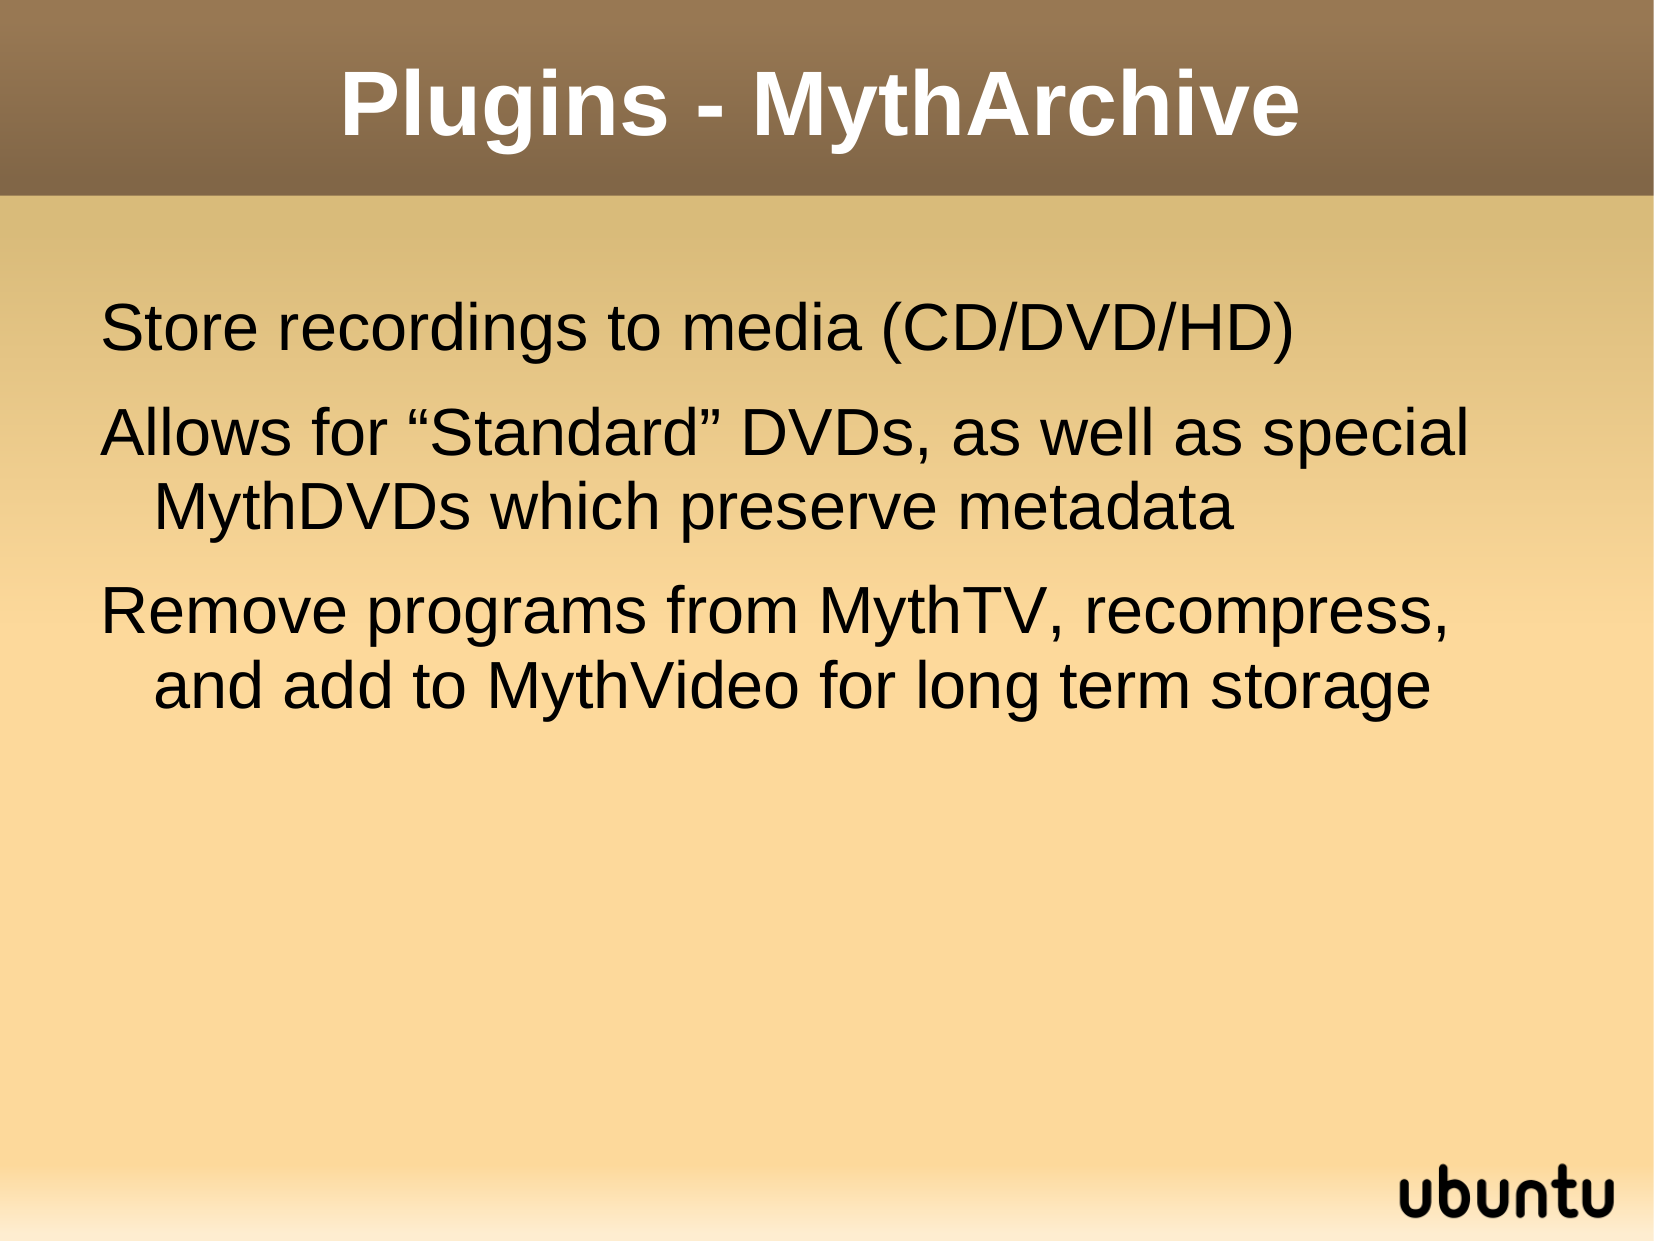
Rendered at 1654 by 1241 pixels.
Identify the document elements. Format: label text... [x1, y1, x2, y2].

title Plugins - MythArchive [76, 7, 1565, 200]
picture [0, 0, 1654, 1241]
list Store recordings to media (CD/DVD/HD) Allows for “Standard” DVDs, as well as special MythDVDs which preserve metadata Remove programs from MythTV, recompress, and add to MythVideo for long term storage [82, 290, 1571, 1094]
